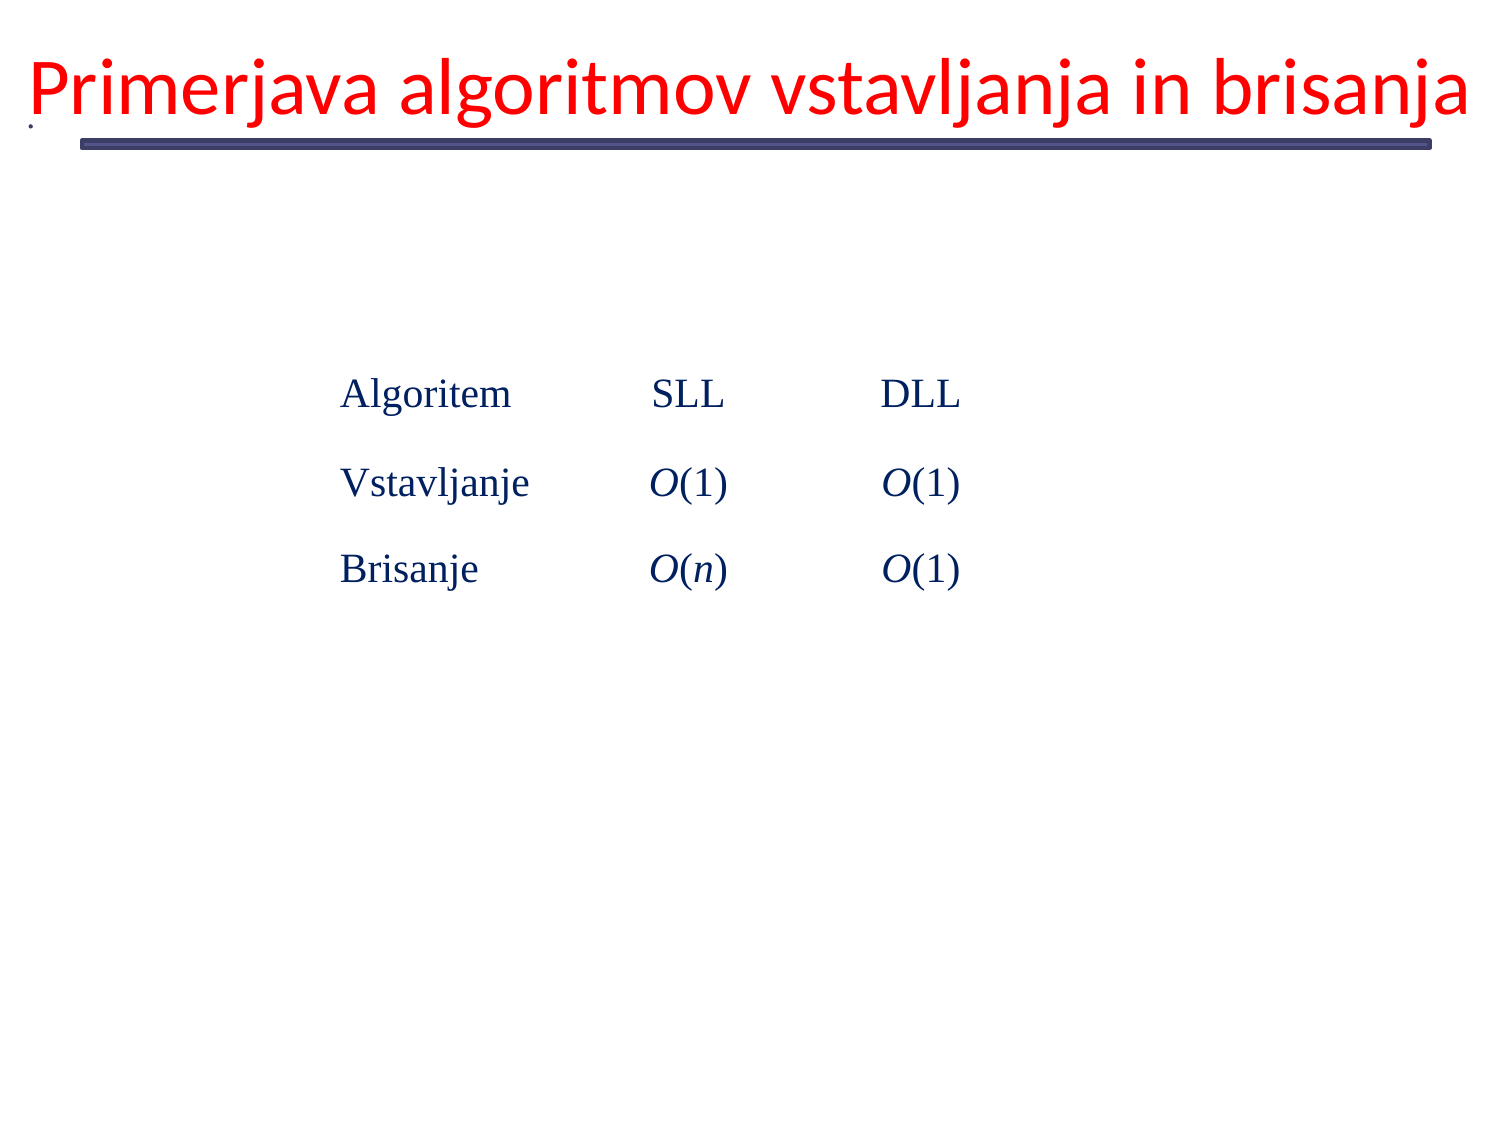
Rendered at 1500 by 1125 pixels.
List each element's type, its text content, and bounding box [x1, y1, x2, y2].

table_cell O(1) [805, 451, 1037, 537]
table_header SLL [572, 362, 805, 451]
title Primerjava algoritmov vstavljanja in brisanja [0, 23, 1500, 141]
table_cell Brisanje [325, 537, 572, 612]
table_header Algoritem [325, 362, 572, 451]
table_cell Vstavljanje [325, 451, 572, 537]
table_cell O(n) [572, 537, 805, 612]
table_cell O(1) [805, 537, 1037, 612]
table_header DLL [805, 362, 1037, 451]
table_cell O(1) [572, 451, 805, 537]
